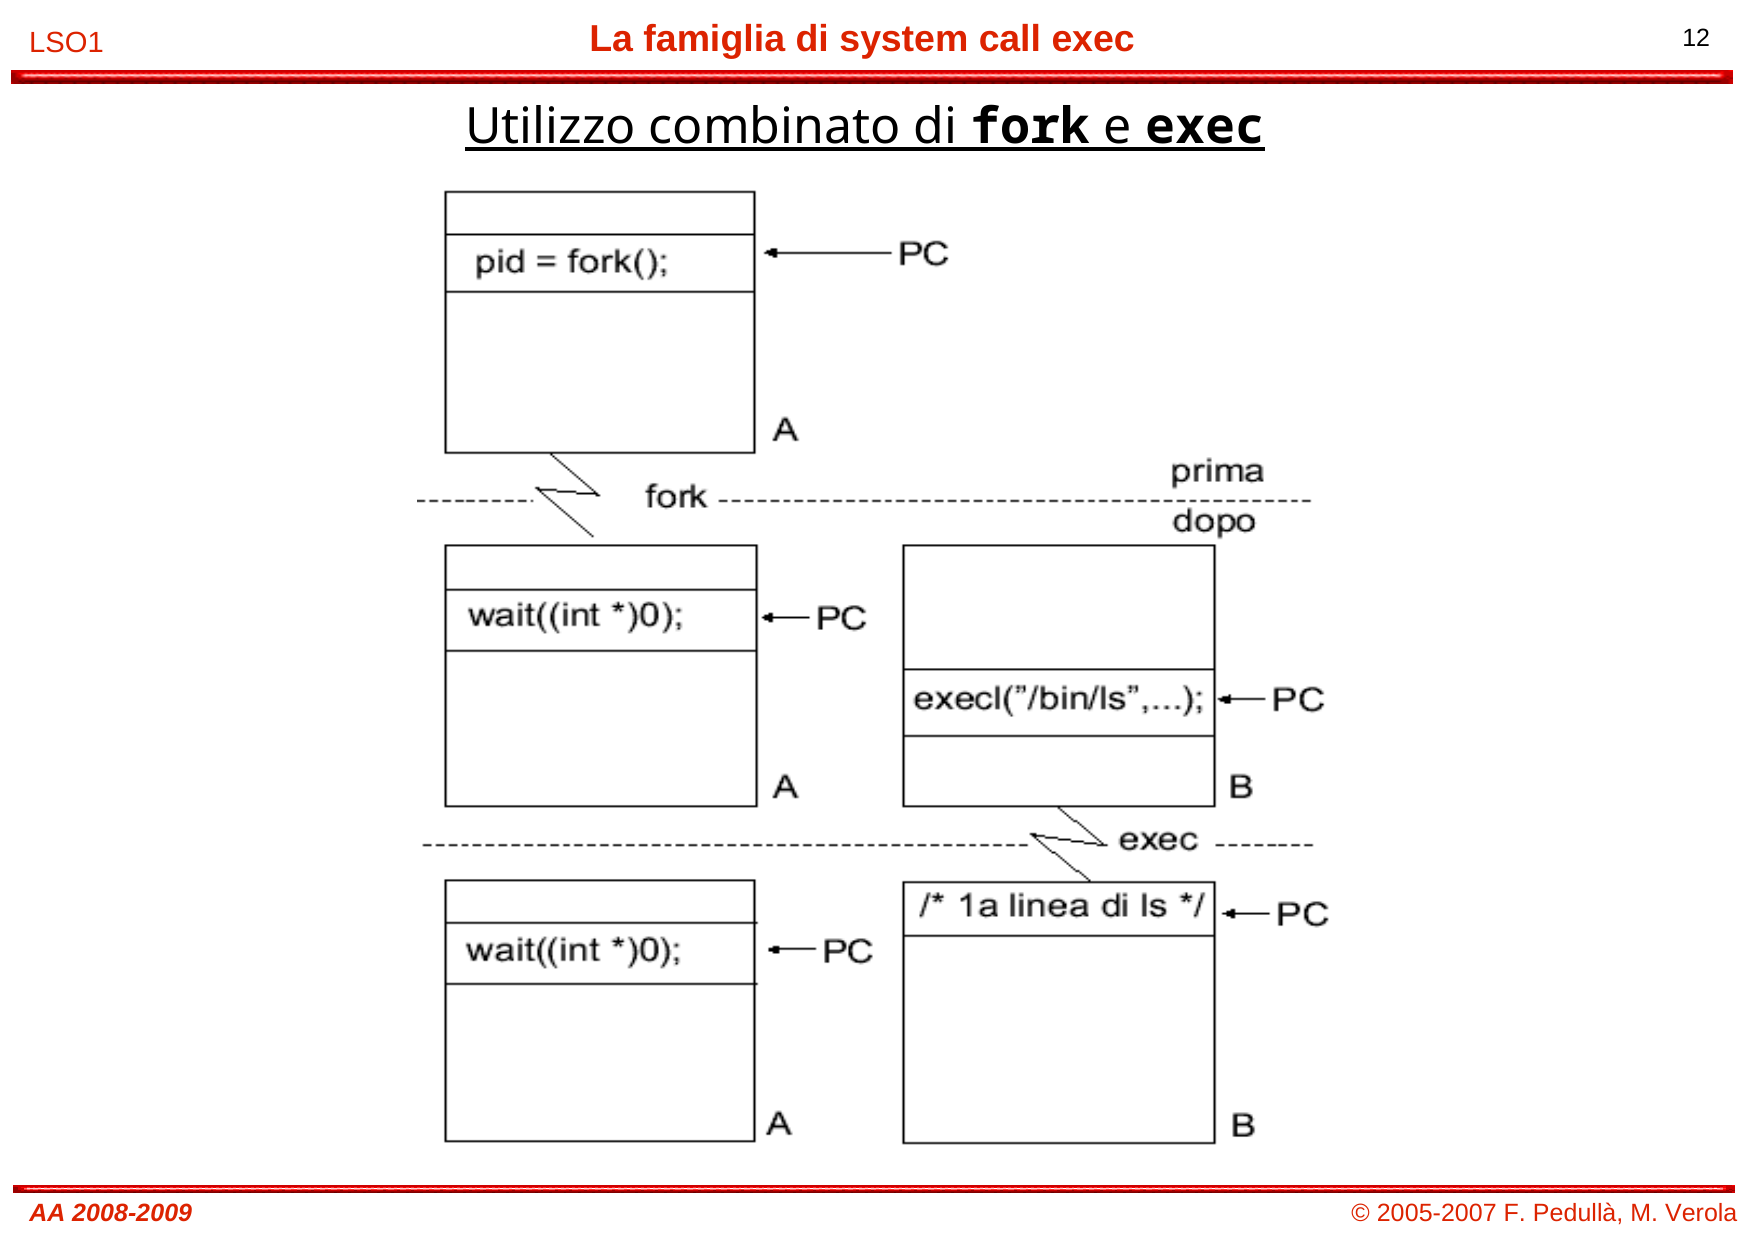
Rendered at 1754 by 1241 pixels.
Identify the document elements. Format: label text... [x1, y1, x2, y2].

picture [13, 1185, 1735, 1193]
picture [417, 184, 1348, 1150]
picture [11, 70, 1733, 84]
title Utilizzo combinato di fork e exec [401, 78, 1330, 174]
